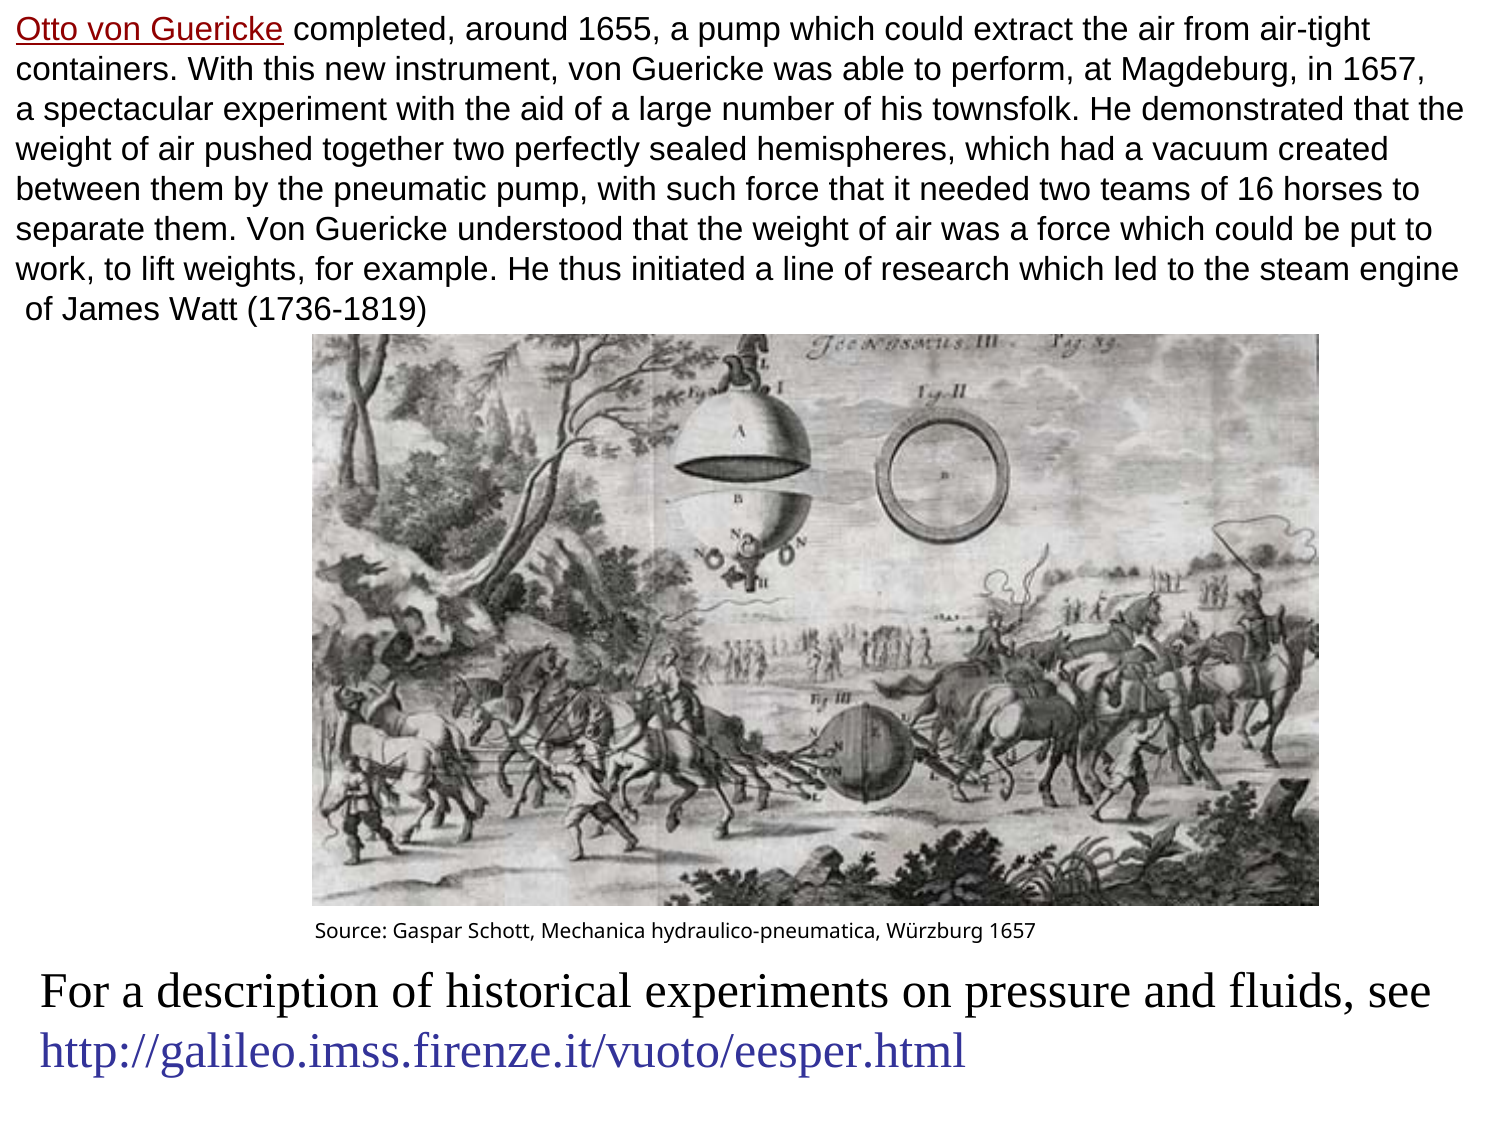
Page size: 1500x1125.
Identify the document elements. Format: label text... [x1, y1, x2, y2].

picture [312, 335, 1319, 906]
text_box Source: Gaspar Schott, Mechanica hydraulico-pneumatica, Würzburg 1657 [299, 909, 1075, 951]
text_box Otto von Guericke completed, around 1655, a pump which could extract the air from air-tight containers. With this new instrument, von Guericke was able to perform, at Magdeburg, in 1657, a spectacular experiment with the aid of a large number of his townsfolk. He demonstrated that the weight of air pushed together two perfectly sealed hemispheres, which had a vacuum created between them by the pneumatic pump, with such force that it needed two teams of 16 horses to separate them. Von Guericke understood that the weight of air was a force which could be put to work, to lift weights, for example. He thus initiated a line of research which led to the steam engine of James Watt (1736-1819) [0, 0, 1492, 335]
text_box For a description of historical experiments on pressure and fluids, see http://galileo.imss.firenze.it/vuoto/eesper.html [24, 949, 1450, 1086]
